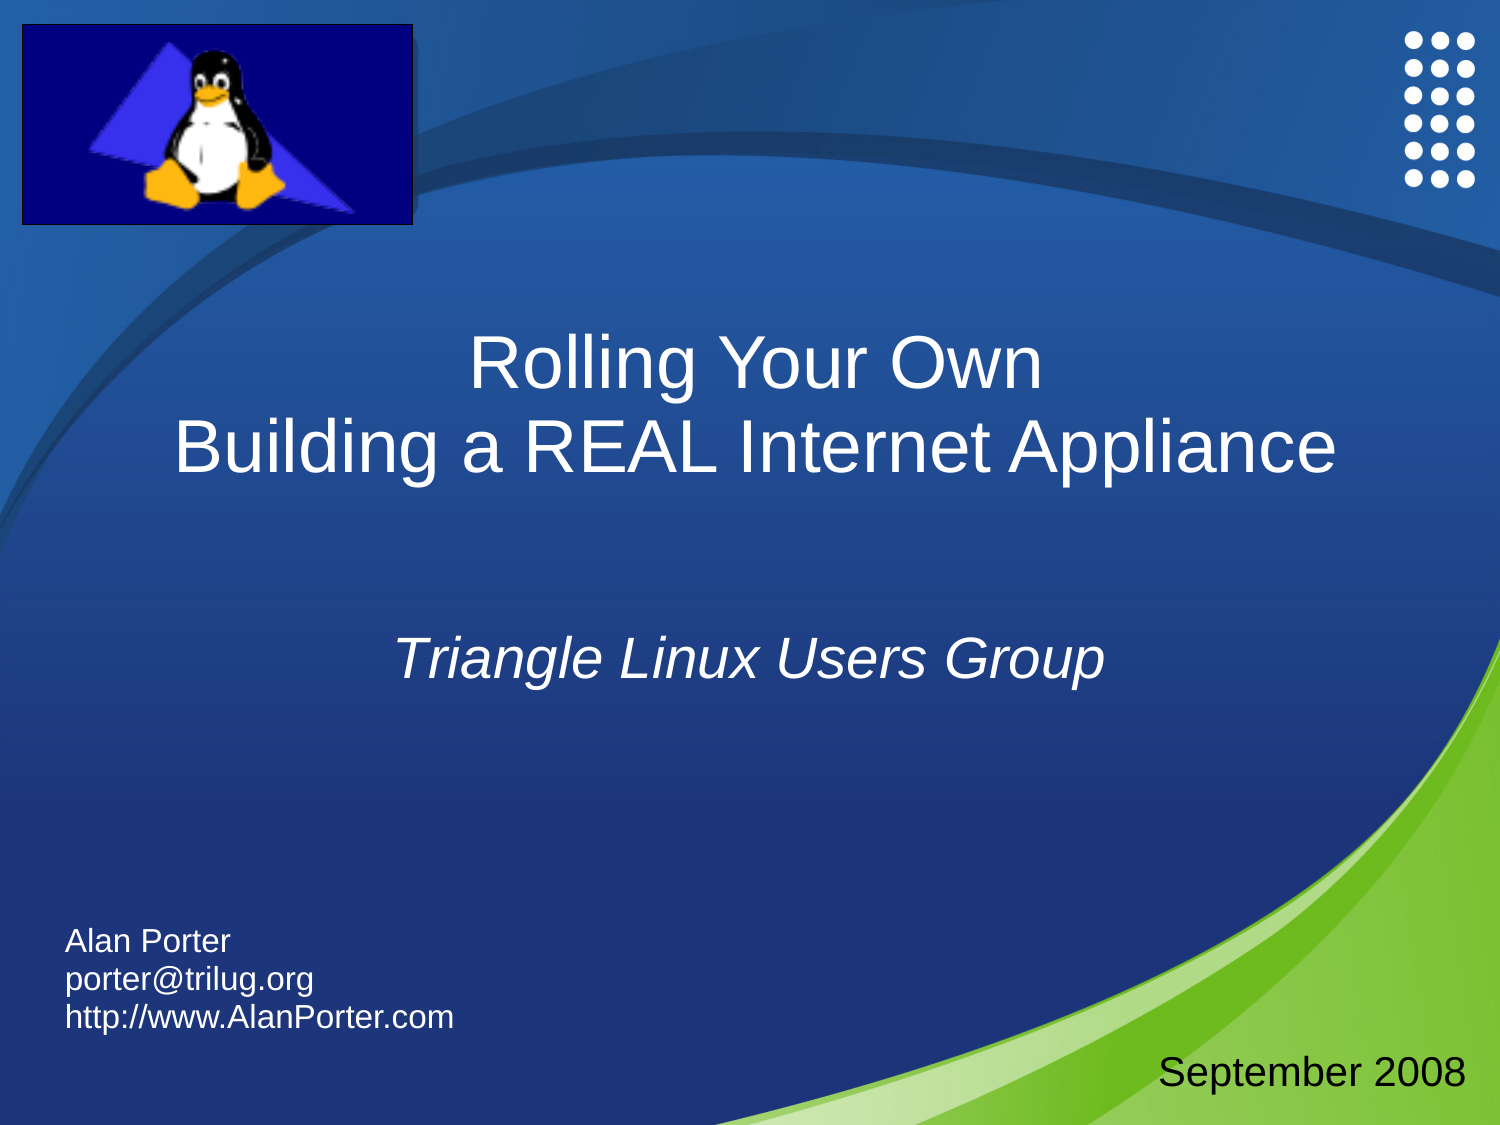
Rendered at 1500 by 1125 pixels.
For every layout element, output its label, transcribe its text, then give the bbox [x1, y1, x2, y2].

text_box [22, 24, 413, 225]
subtitle Alan Porter porter@trilug.org http://www.AlanPorter.com [50, 875, 788, 1101]
title Rolling Your Own Building a REAL Internet Appliance [50, 283, 1463, 526]
text_box September 2008 [1125, 1037, 1500, 1113]
text_box Triangle Linux Users Group [75, 612, 1426, 698]
picture [0, 0, 1500, 1125]
